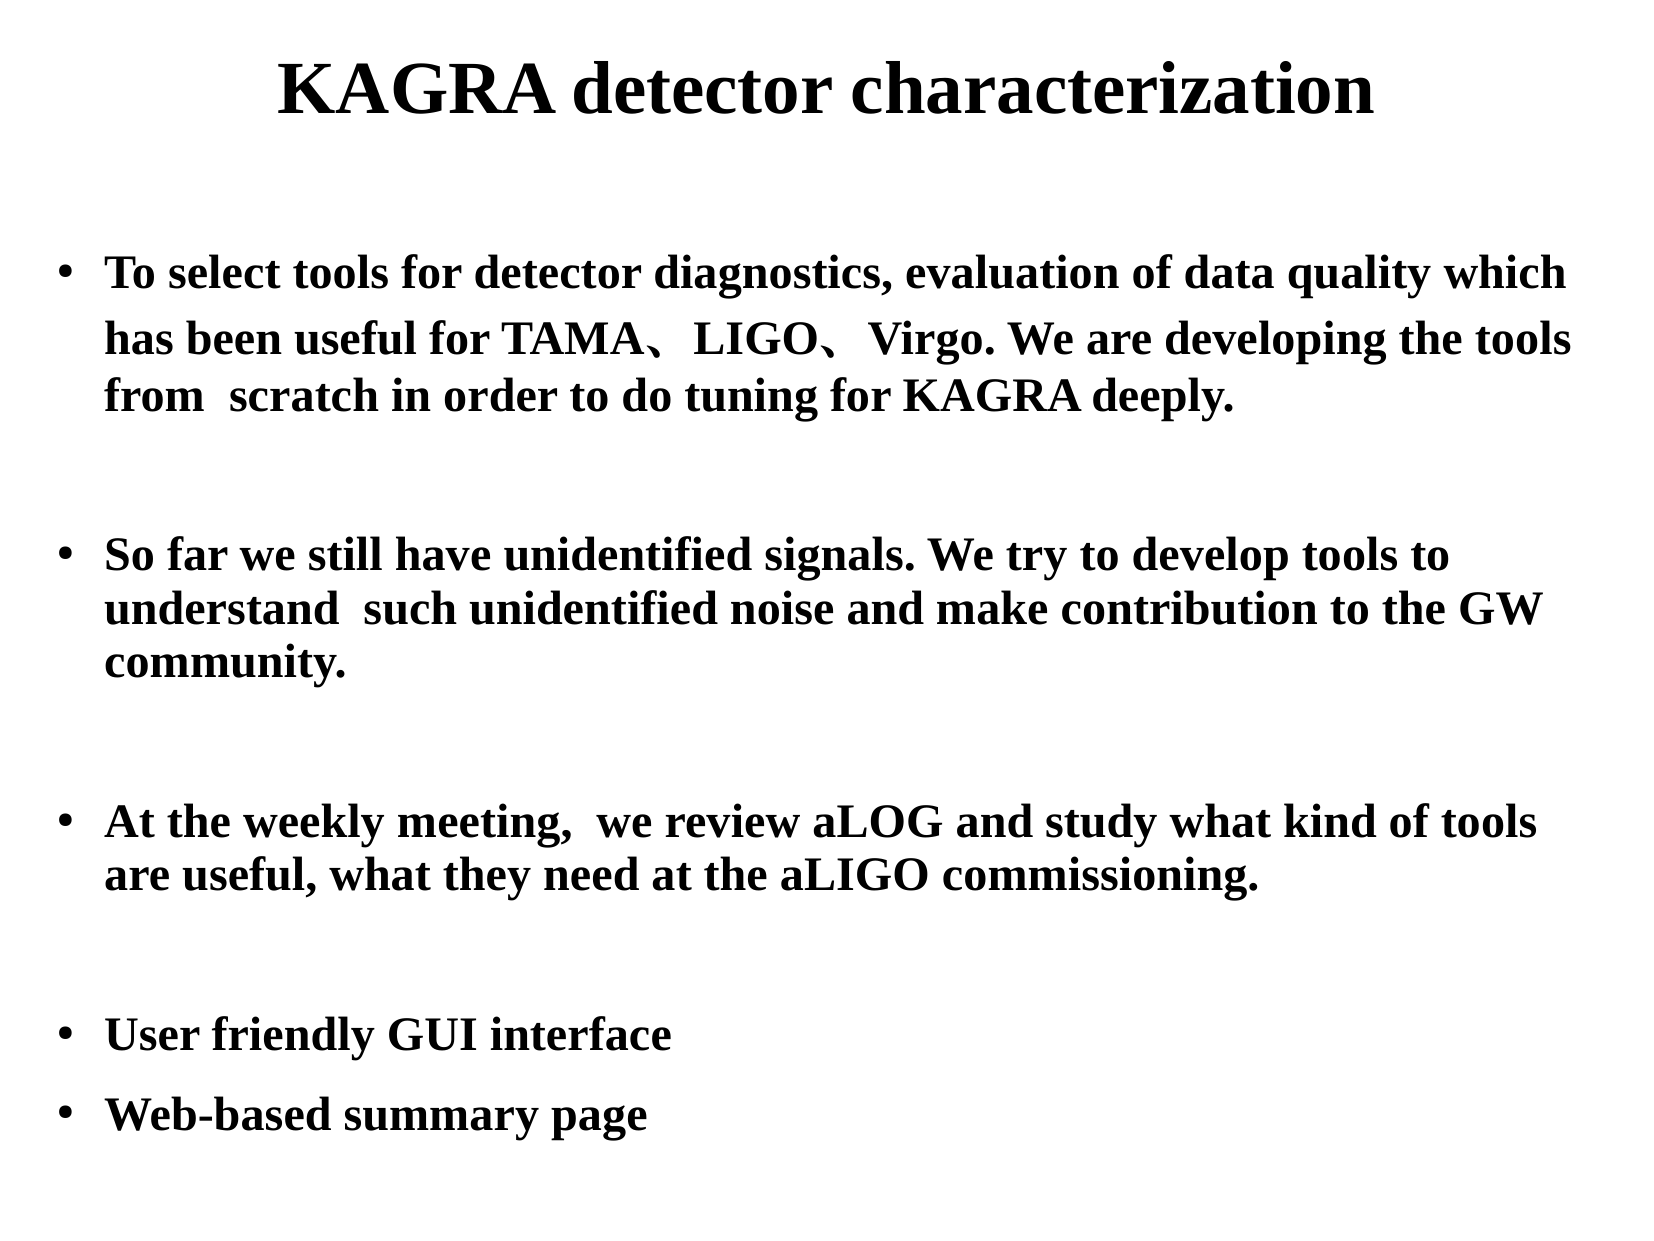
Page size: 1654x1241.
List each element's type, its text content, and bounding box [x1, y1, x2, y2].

title KAGRA detector characterization [82, 35, 1571, 142]
list To select tools for detector diagnostics, evaluation of data quality which has been useful for TAMA、LIGO、Virgo. We are developing the tools from scratch in order to do tuning for KAGRA deeply. So far we still have unidentified signals. We try to develop tools to understand such unidentified noise and make contribution to the GW community. At the weekly meeting, we review aLOG and study what kind of tools are useful, what they need at the aLIGO commissioning. User friendly GUI interface Web-based summary page [41, 153, 1612, 1146]
